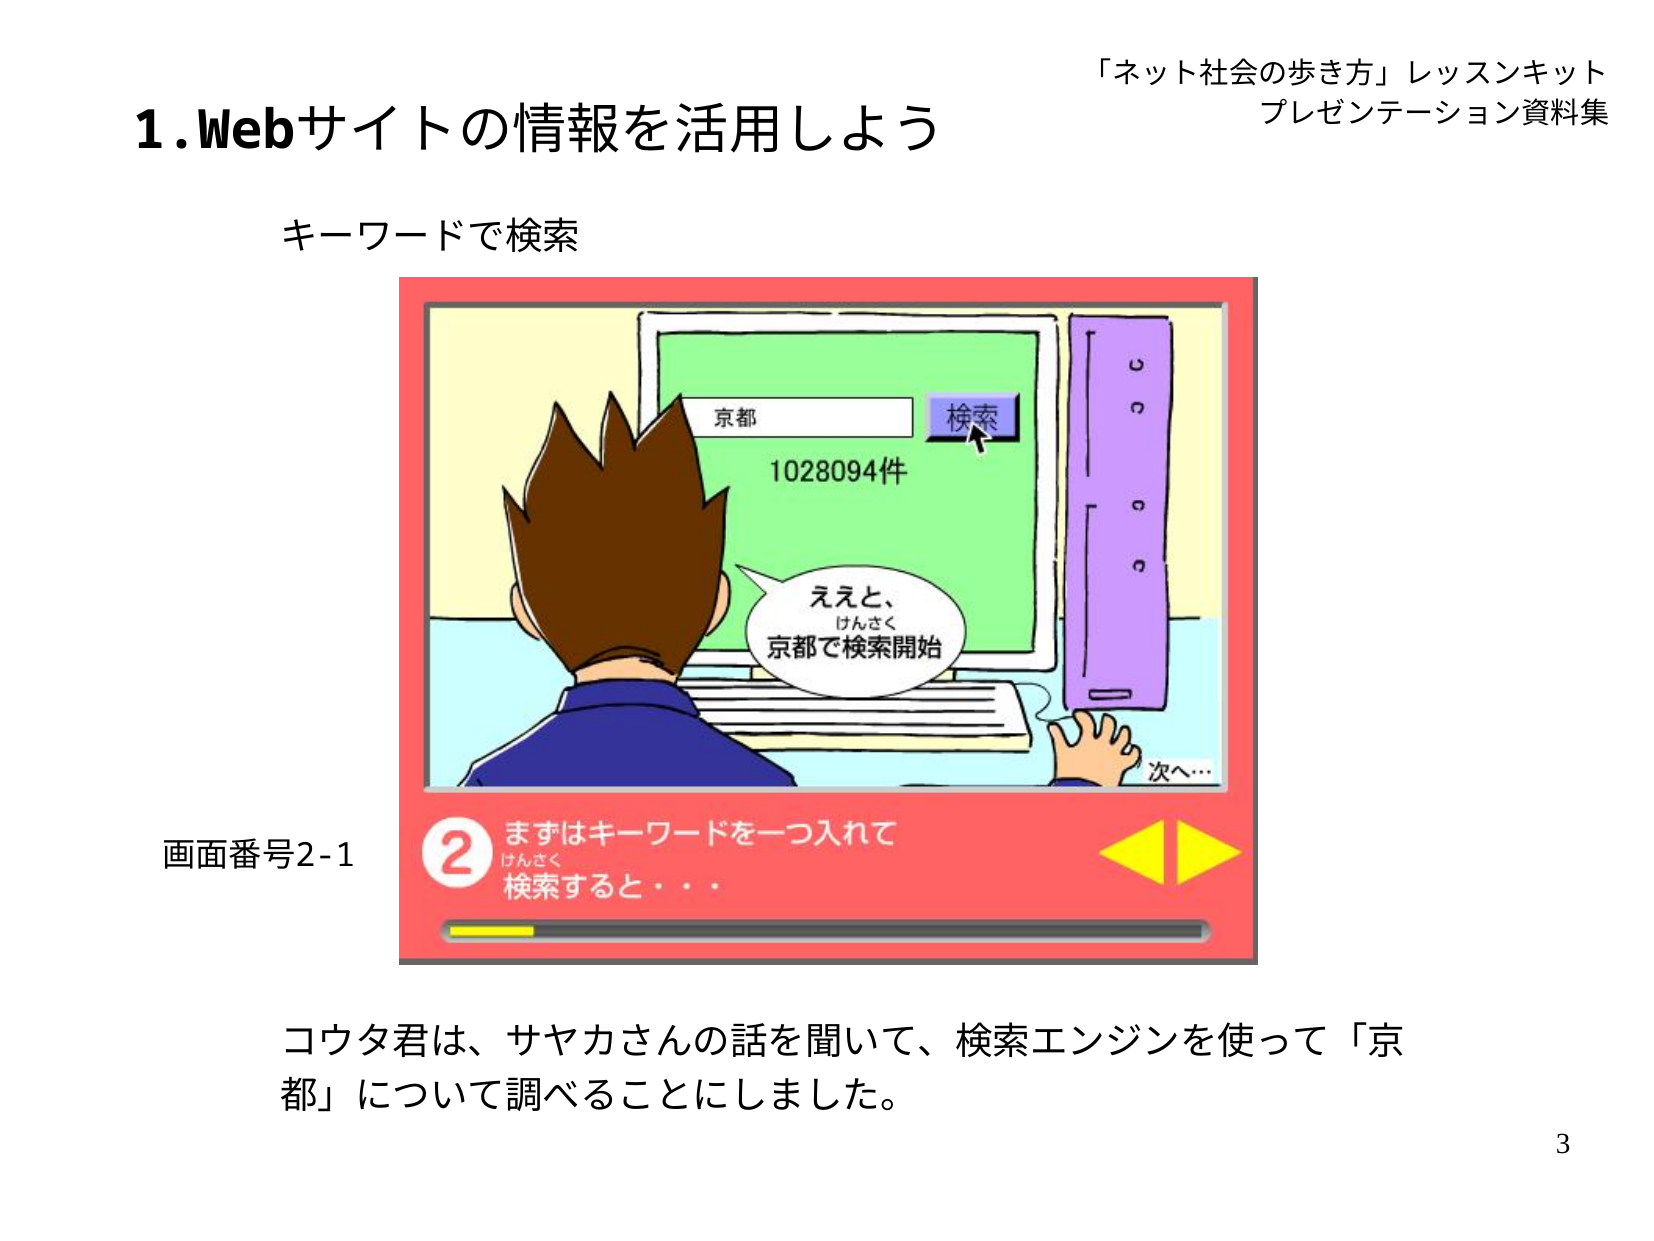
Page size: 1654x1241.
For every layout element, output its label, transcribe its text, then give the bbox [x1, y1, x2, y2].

text_box 画面番号2-1 [147, 826, 384, 882]
text_box 1.Webサイトの情報を活用しよう [118, 88, 1093, 169]
picture [399, 277, 1258, 965]
text_box キーワードで検索 [265, 206, 945, 267]
text_box 「ネット社会の歩き方」レッスンキット プレゼンテーション資料集 [1062, 44, 1625, 139]
text_box コウタ君は、サヤカさんの話を聞いて、検索エンジンを使って「京都」について調べることにしました。 [265, 1003, 1447, 1128]
